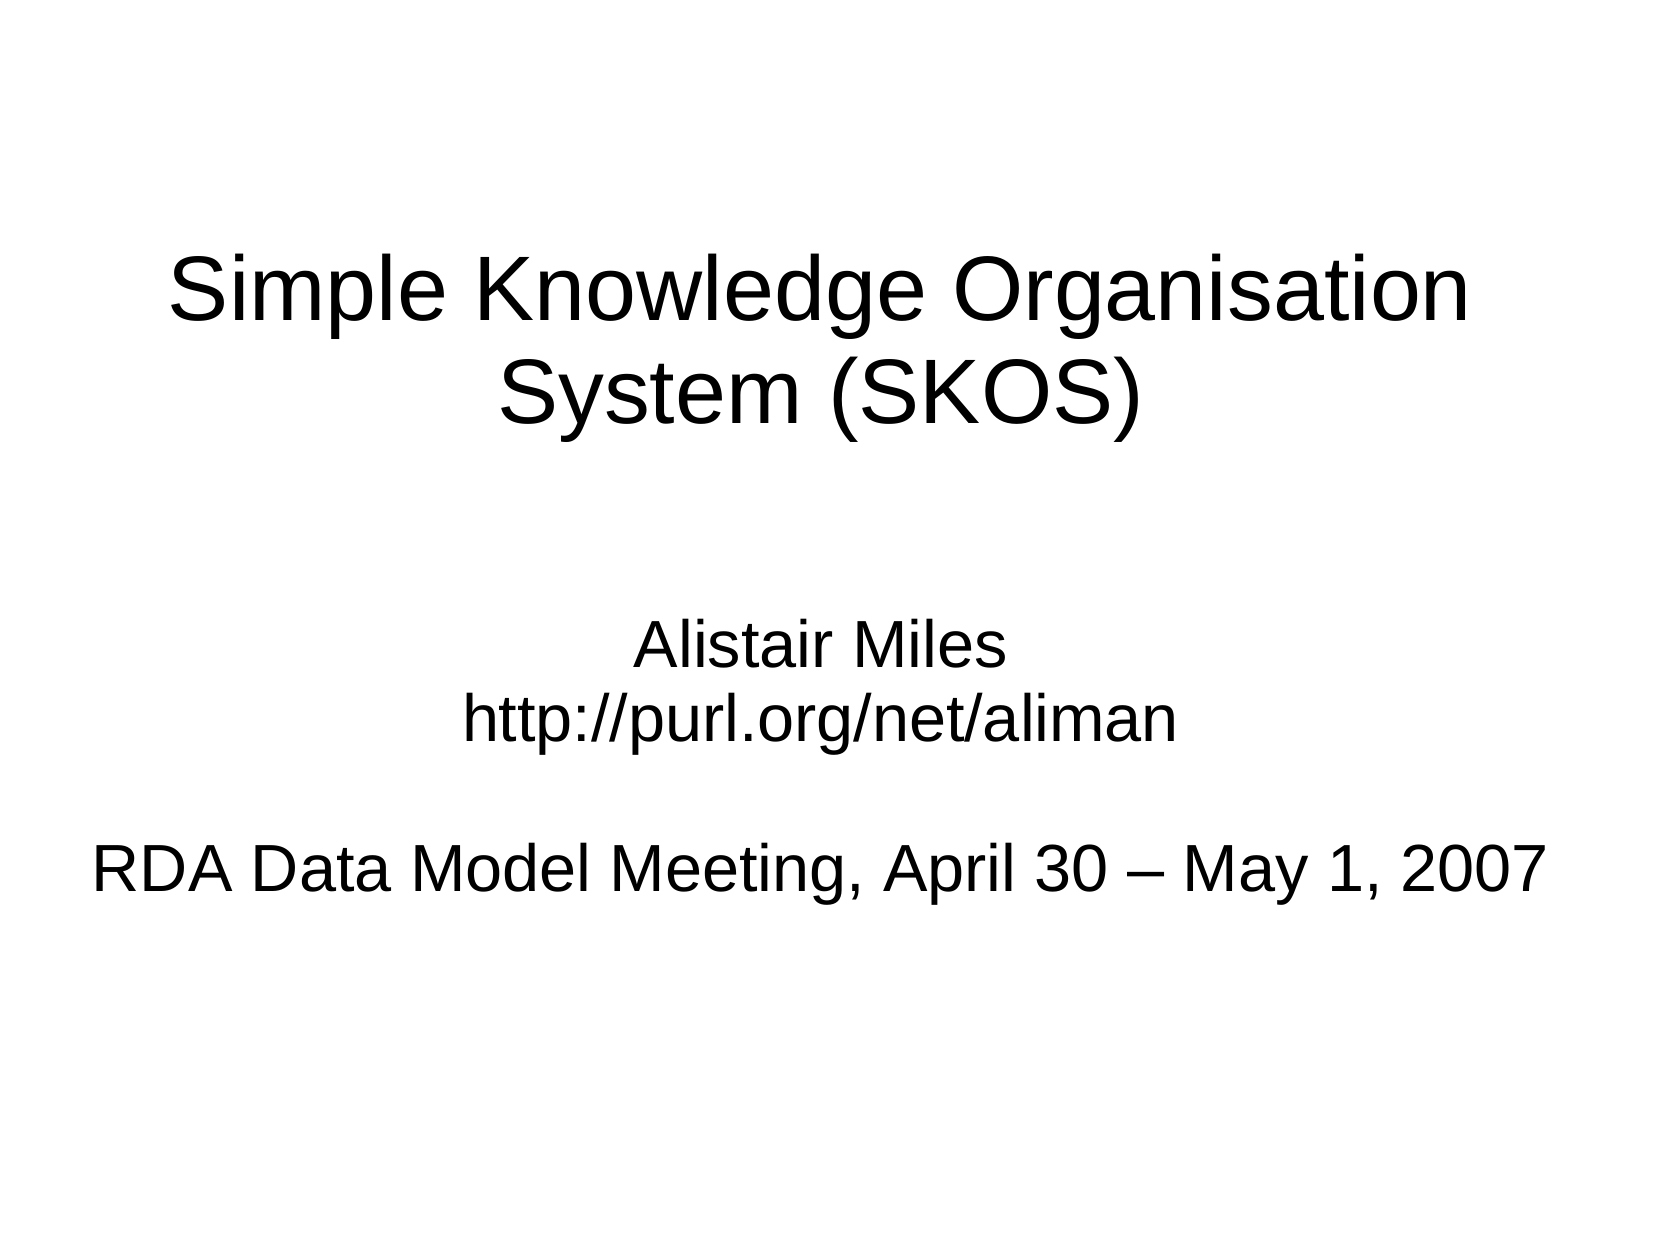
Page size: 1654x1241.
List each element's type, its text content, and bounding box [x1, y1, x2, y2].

subtitle Alistair Miles http://purl.org/net/aliman RDA Data Model Meeting, April 30 – May 1, 2007 [76, 354, 1565, 1159]
title Simple Knowledge Organisation System (SKOS) [76, 237, 1565, 354]
